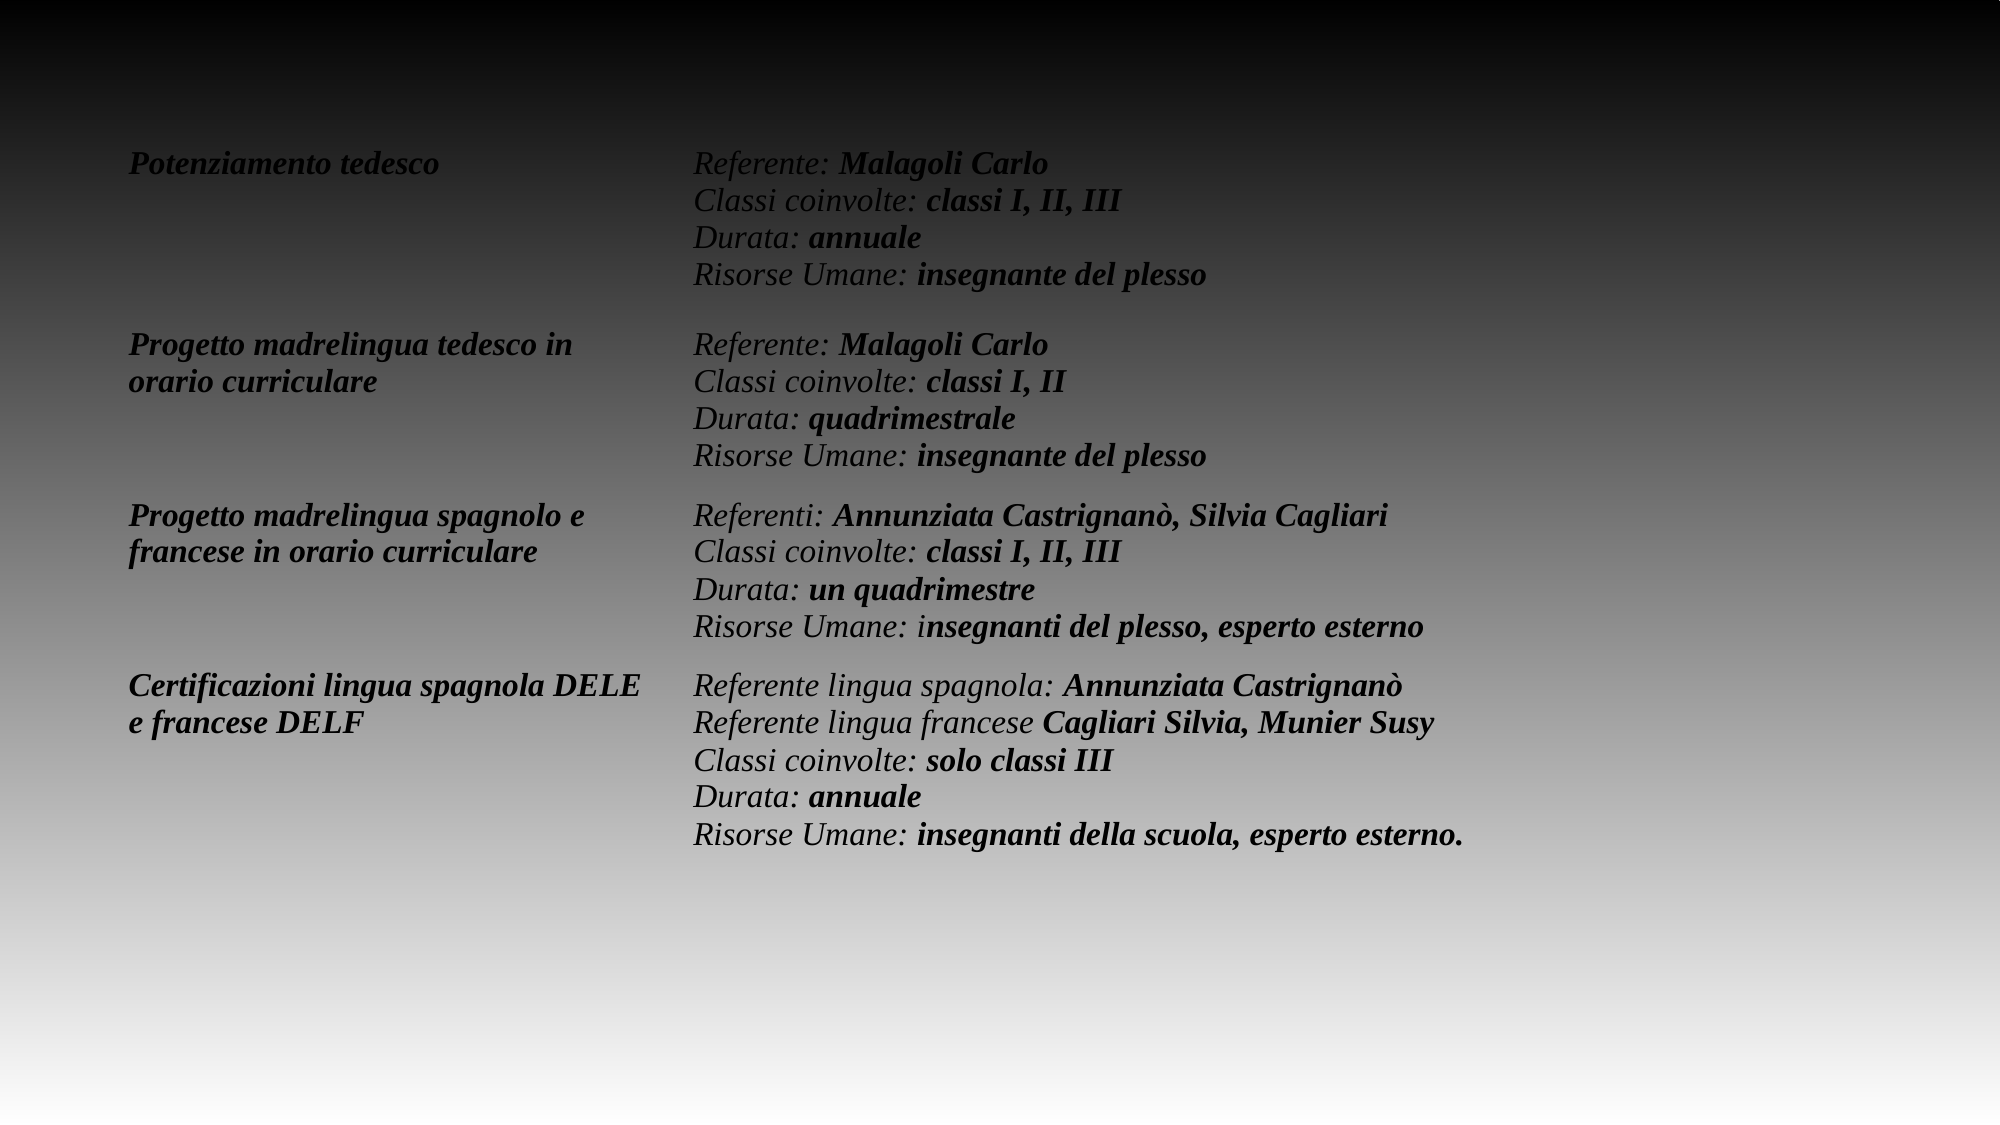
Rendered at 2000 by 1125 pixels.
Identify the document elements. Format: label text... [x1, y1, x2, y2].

table_header Potenziamento tedesco [114, 137, 678, 318]
table_cell Progetto madrelingua spagnolo e francese in orario curriculare [114, 489, 678, 660]
table_cell Progetto madrelingua tedesco in orario curriculare [114, 318, 678, 489]
table_cell Referenti: Annunziata Castrignanò, Silvia Cagliari Classi coinvolte: classi I, II, III Durata: un quadrimestre Risorse Umane: insegnanti del plesso, esperto esterno [678, 489, 1933, 660]
table_cell Referente lingua spagnola: Annunziata Castrignanò Referente lingua francese Cagliari Silvia, Munier Susy Classi coinvolte: solo classi III Durata: annuale Risorse Umane: insegnanti della scuola, esperto esterno. [678, 660, 1933, 890]
table_cell Referente: Malagoli Carlo Classi coinvolte: classi I, II Durata: quadrimestrale Risorse Umane: insegnante del plesso [678, 318, 1933, 489]
table_header Referente: Malagoli Carlo Classi coinvolte: classi I, II, III Durata: annuale Risorse Umane: insegnante del plesso [678, 137, 1933, 318]
table_cell Certificazioni lingua spagnola DELE e francese DELF [114, 660, 678, 890]
